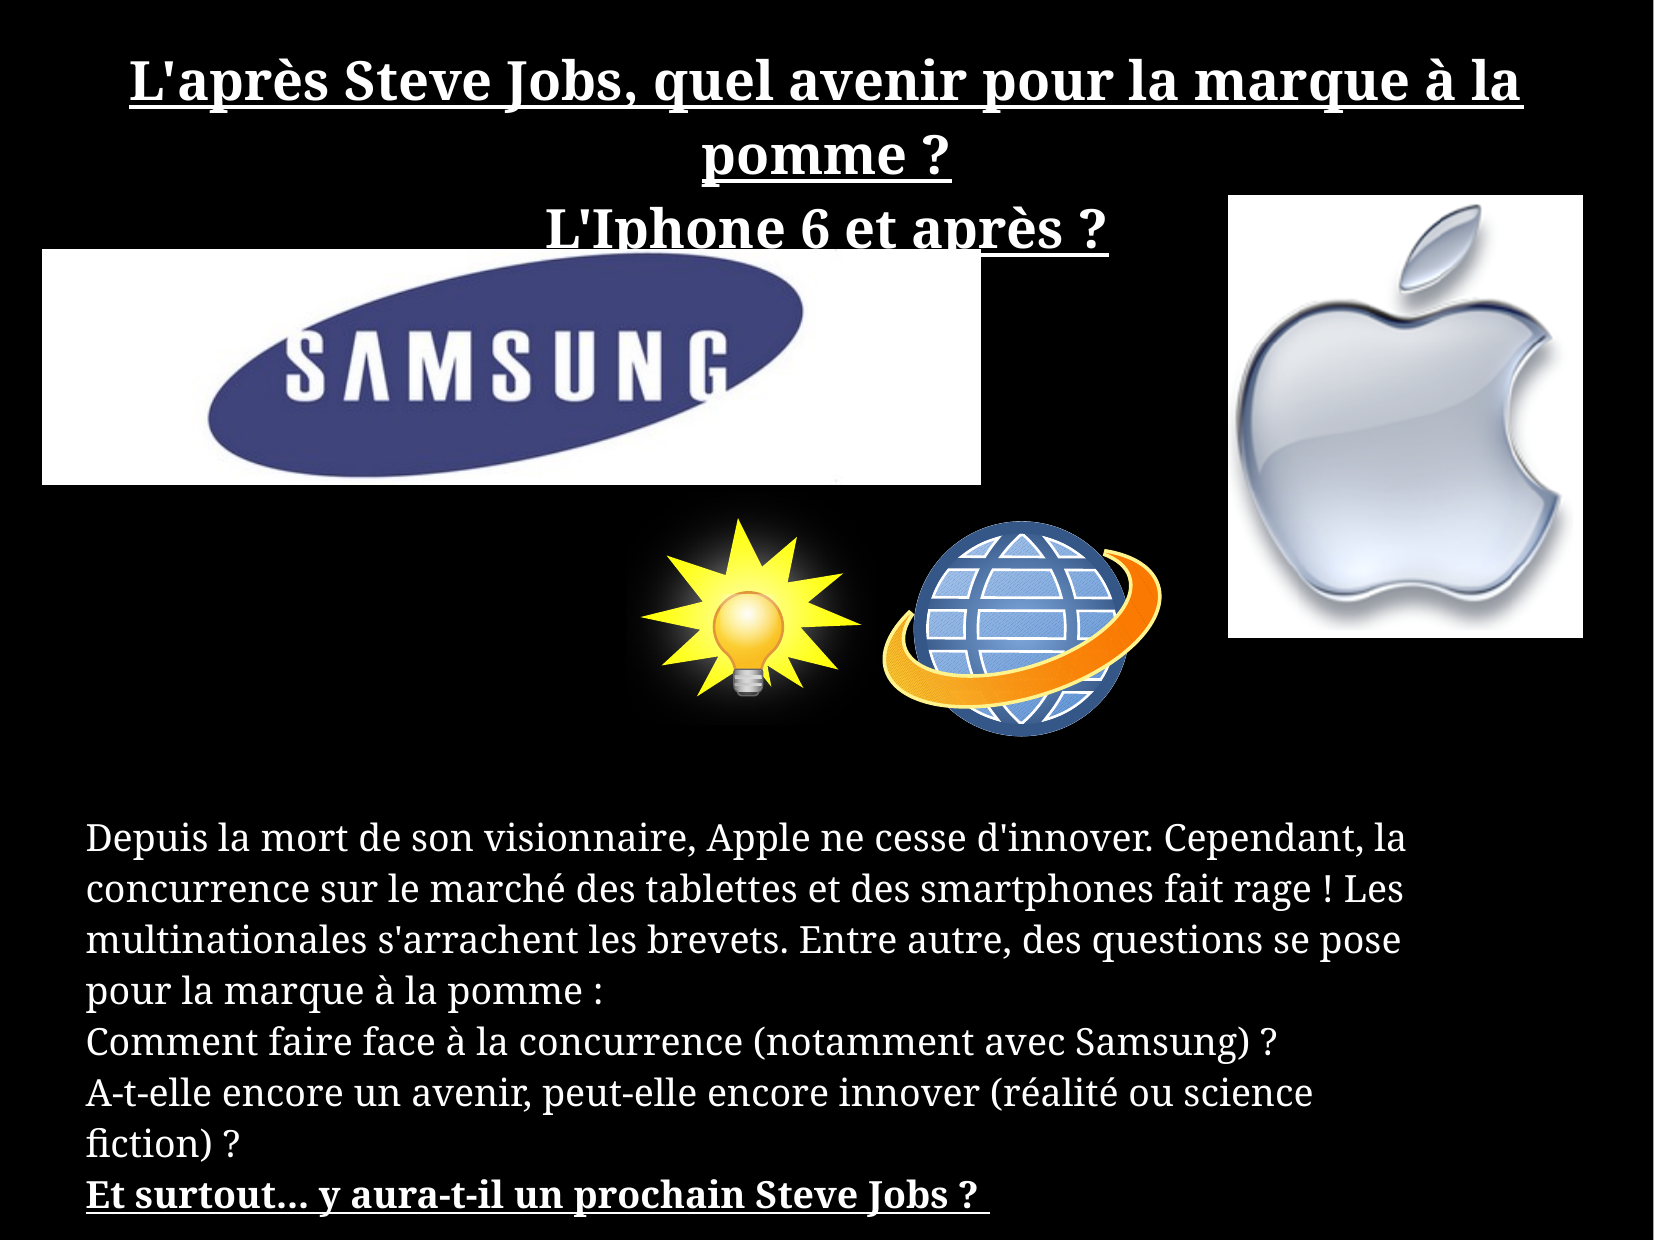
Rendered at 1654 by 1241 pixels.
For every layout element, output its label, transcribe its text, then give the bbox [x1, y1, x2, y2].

picture [42, 249, 1171, 768]
text_box Depuis la mort de son visionnaire, Apple ne cesse d'innover. Cependant, la concurrence sur le marché des tablettes et des smartphones fait rage ! Les multinationales s'arrachent les brevets. Entre autre, des questions se pose pour la marque à la pomme : Comment faire face à la concurrence (notamment avec Samsung) ? A-t-elle encore un avenir, peut-elle encore innover (réalité ou science fiction) ? Et surtout... y aura-t-il un prochain Steve Jobs ? [70, 803, 1453, 1205]
text_box L'après Steve Jobs, quel avenir pour la marque à la pomme ? L'Iphone 6 et après ? [0, 35, 1654, 235]
picture [1228, 195, 1583, 638]
